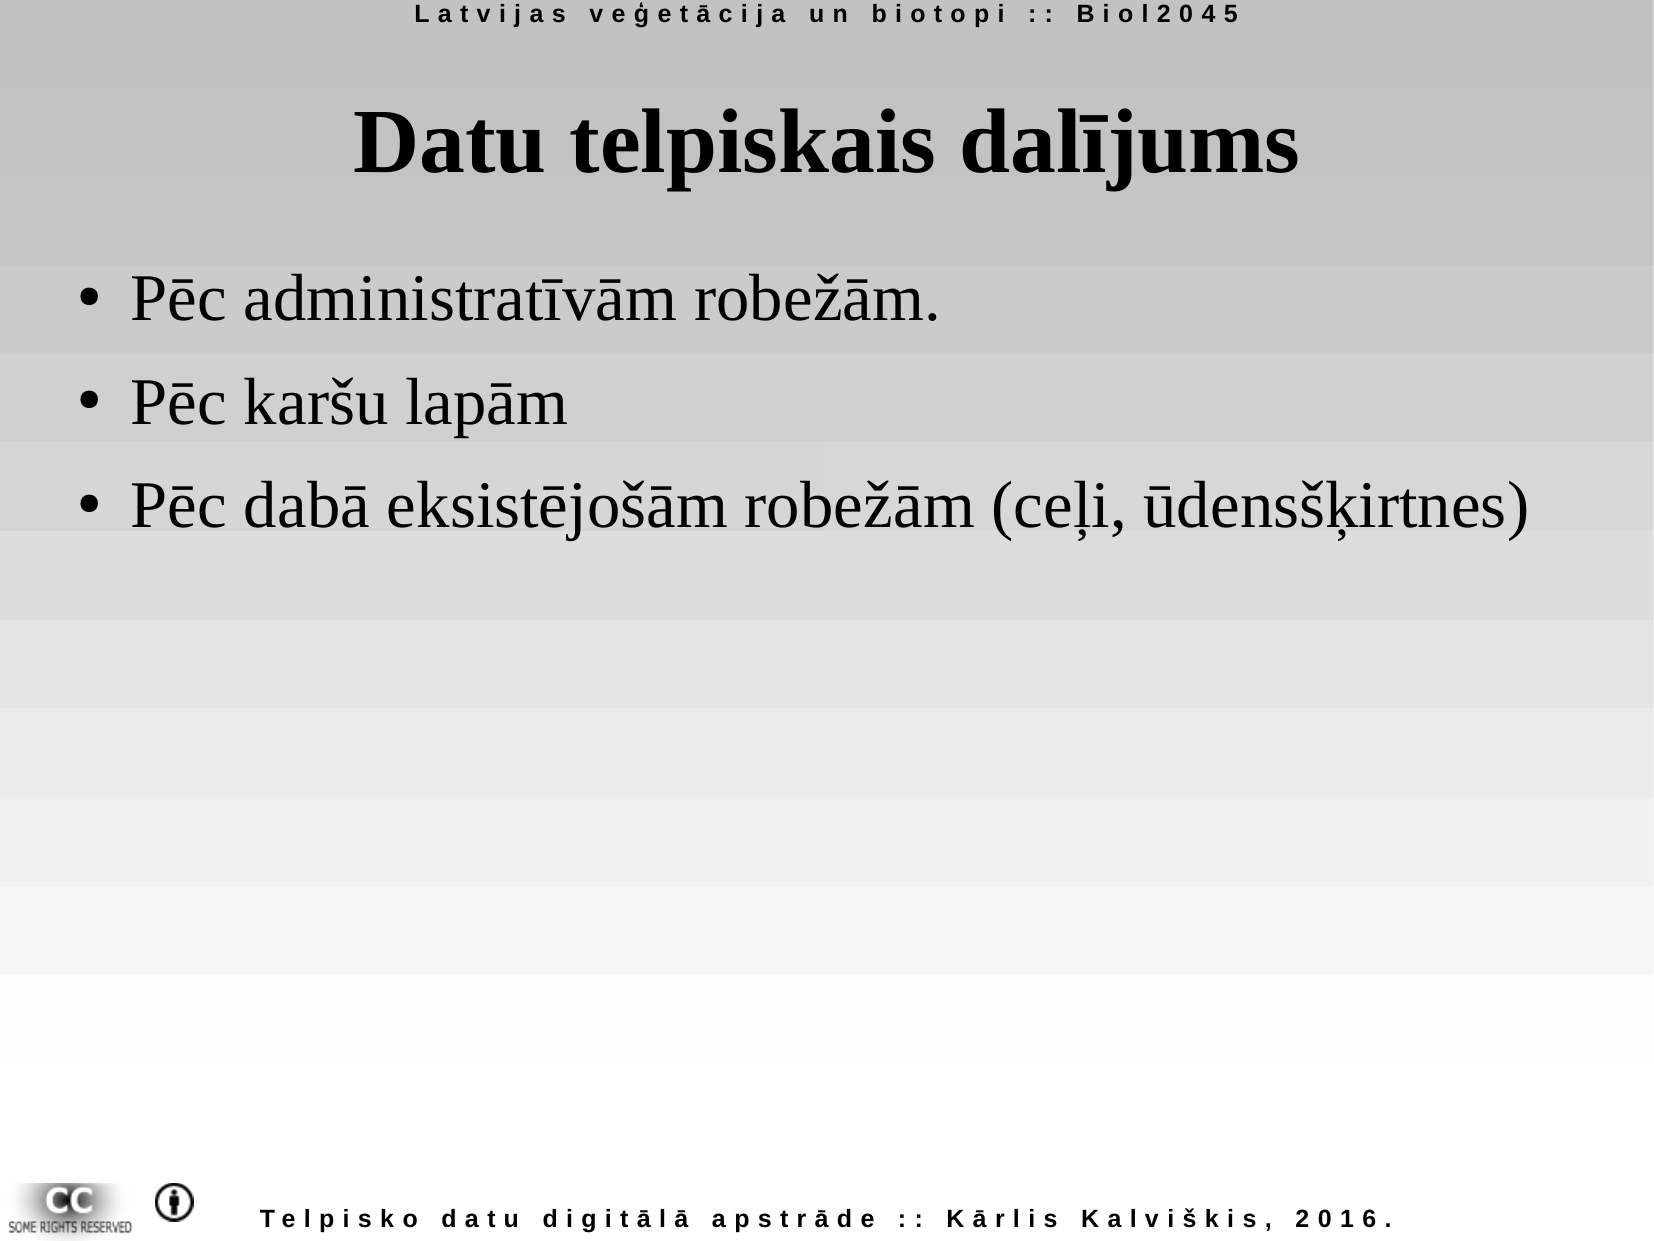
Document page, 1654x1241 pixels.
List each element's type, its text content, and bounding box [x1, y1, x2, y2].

picture [0, 0, 1654, 1241]
title Datu telpiskais dalījums [59, 37, 1596, 246]
list Pēc administratīvām robežām. Pēc karšu lapām Pēc dabā eksistējošām robežām (ceļi, ūdensšķirtnes) [59, 261, 1596, 1175]
